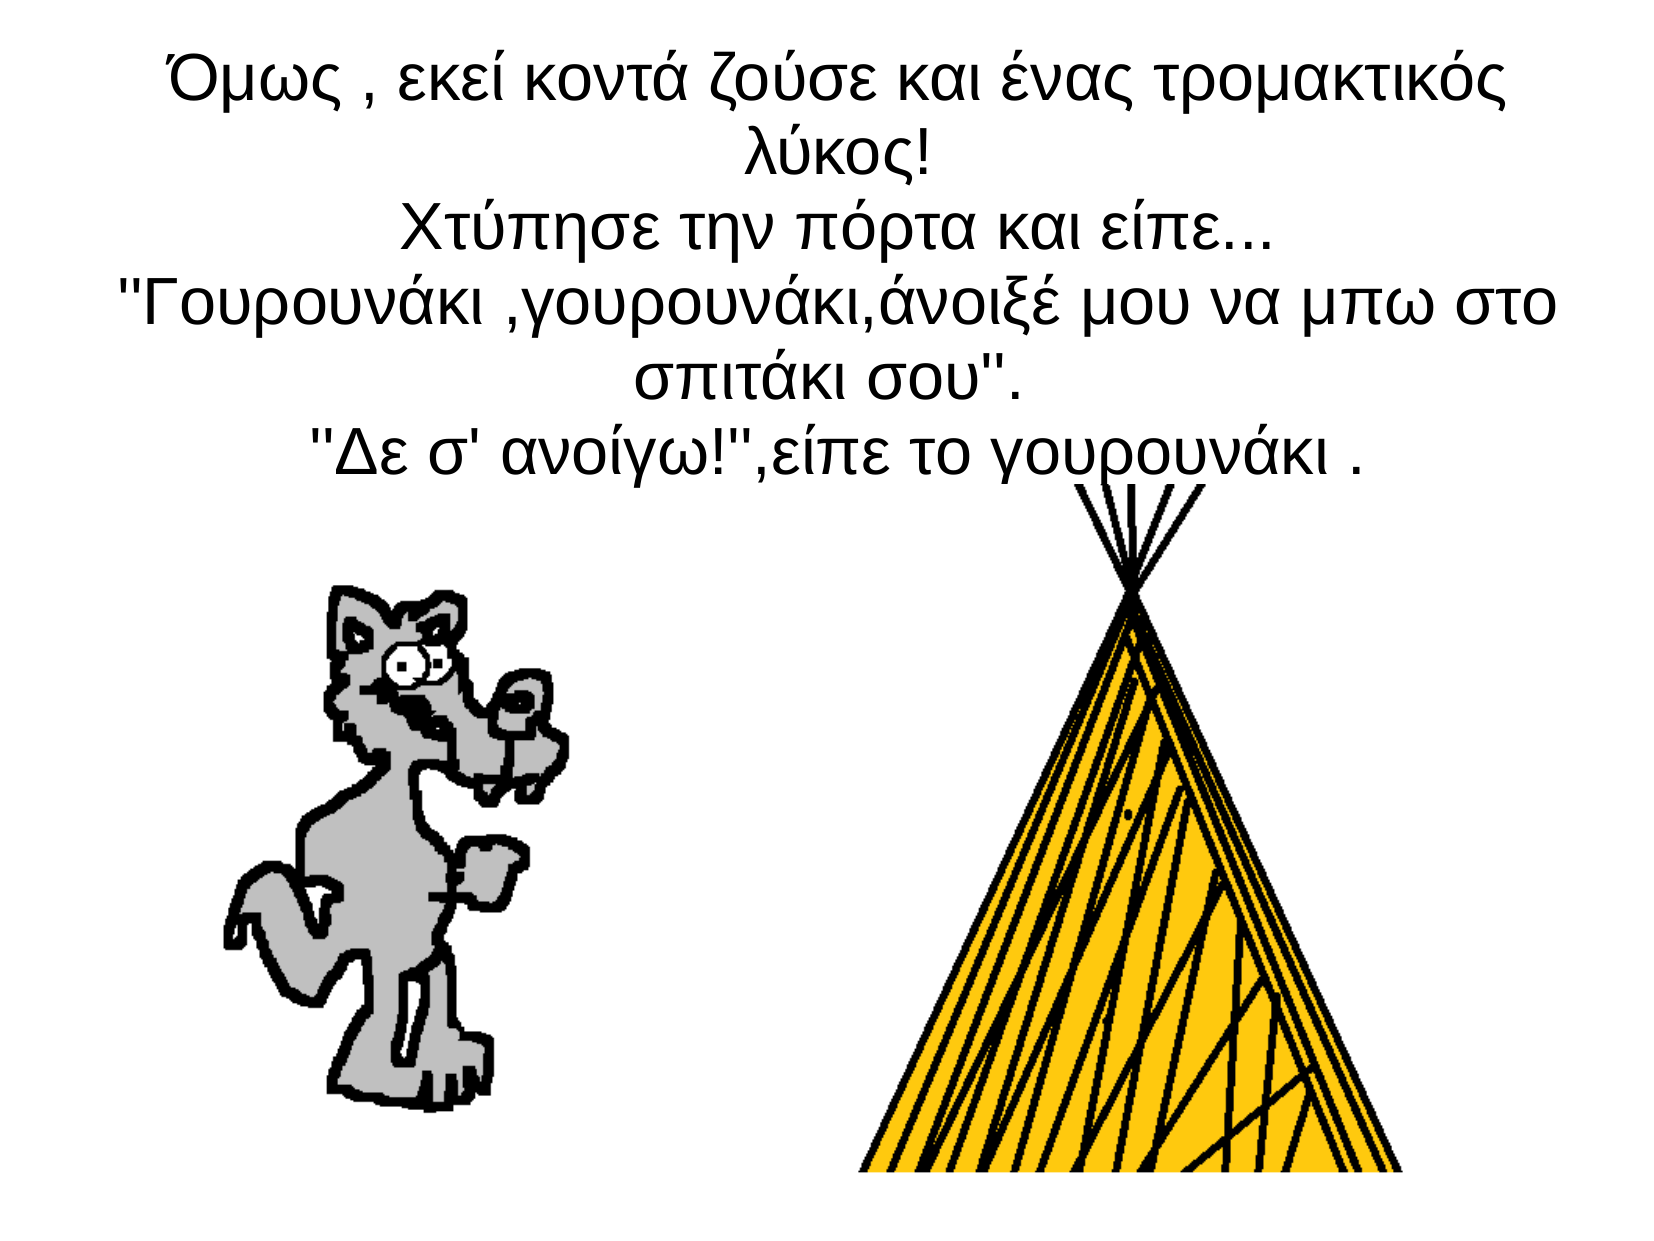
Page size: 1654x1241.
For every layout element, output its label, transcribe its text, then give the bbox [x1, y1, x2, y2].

subtitle Όμως , εκεί κοντά ζούσε και ένας τρομακτικός λύκος! Χτύπησε την πόρτα και είπε... ''Γουρουνάκι ,γουρουνάκι,άνοιξέ μου να μπω στο σπιτάκι σου''. ''Δε σ' ανοίγω!'',είπε το γουρουνάκι . [94, 0, 1583, 745]
picture [807, 484, 1453, 1207]
picture [177, 548, 649, 1146]
